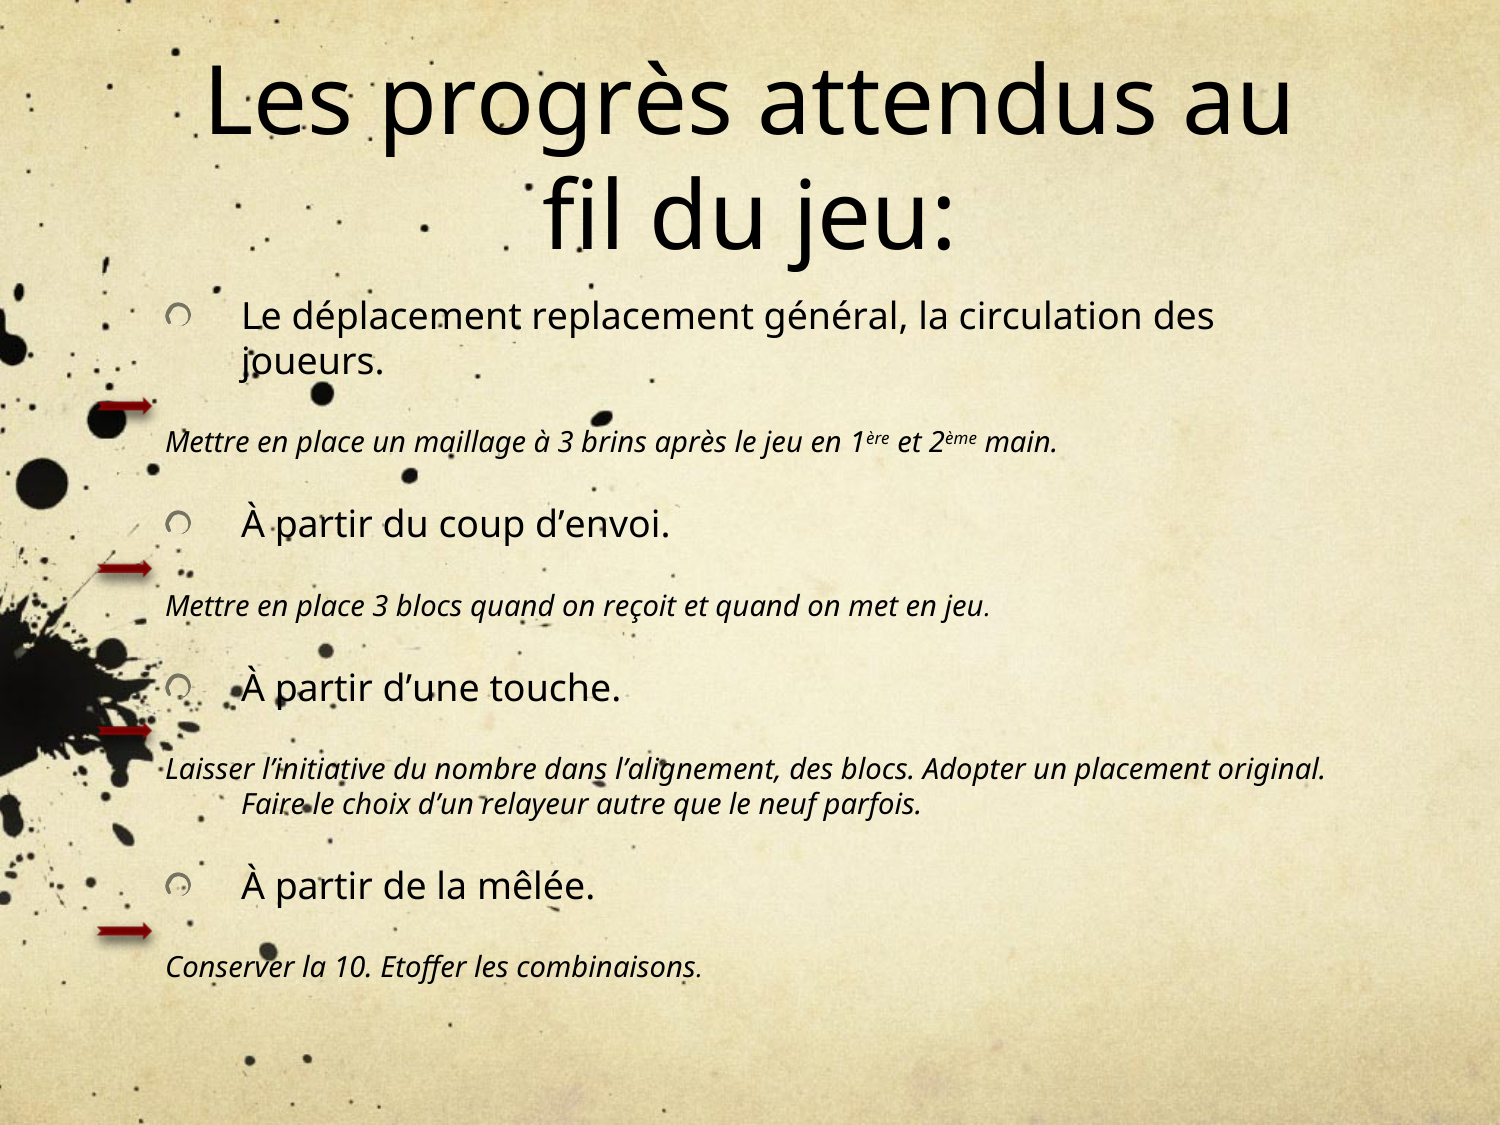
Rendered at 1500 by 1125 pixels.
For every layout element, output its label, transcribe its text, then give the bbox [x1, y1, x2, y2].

title Les progrès attendus au fil du jeu: [150, 82, 1350, 225]
list Le déplacement replacement général, la circulation des joueurs. Mettre en place un maillage à 3 brins après le jeu en 1ère et 2ème main. À partir du coup d’envoi. Mettre en place 3 blocs quand on reçoit et quand on met en jeu. À partir d’une touche. Laisser l’initiative du nombre dans l’alignement, des blocs. Adopter un placement original. Faire le choix d’un relayeur autre que le neuf parfois. À partir de la mêlée. Conserver la 10. Etoffer les combinaisons. [150, 284, 1350, 950]
picture [0, 0, 1500, 1125]
